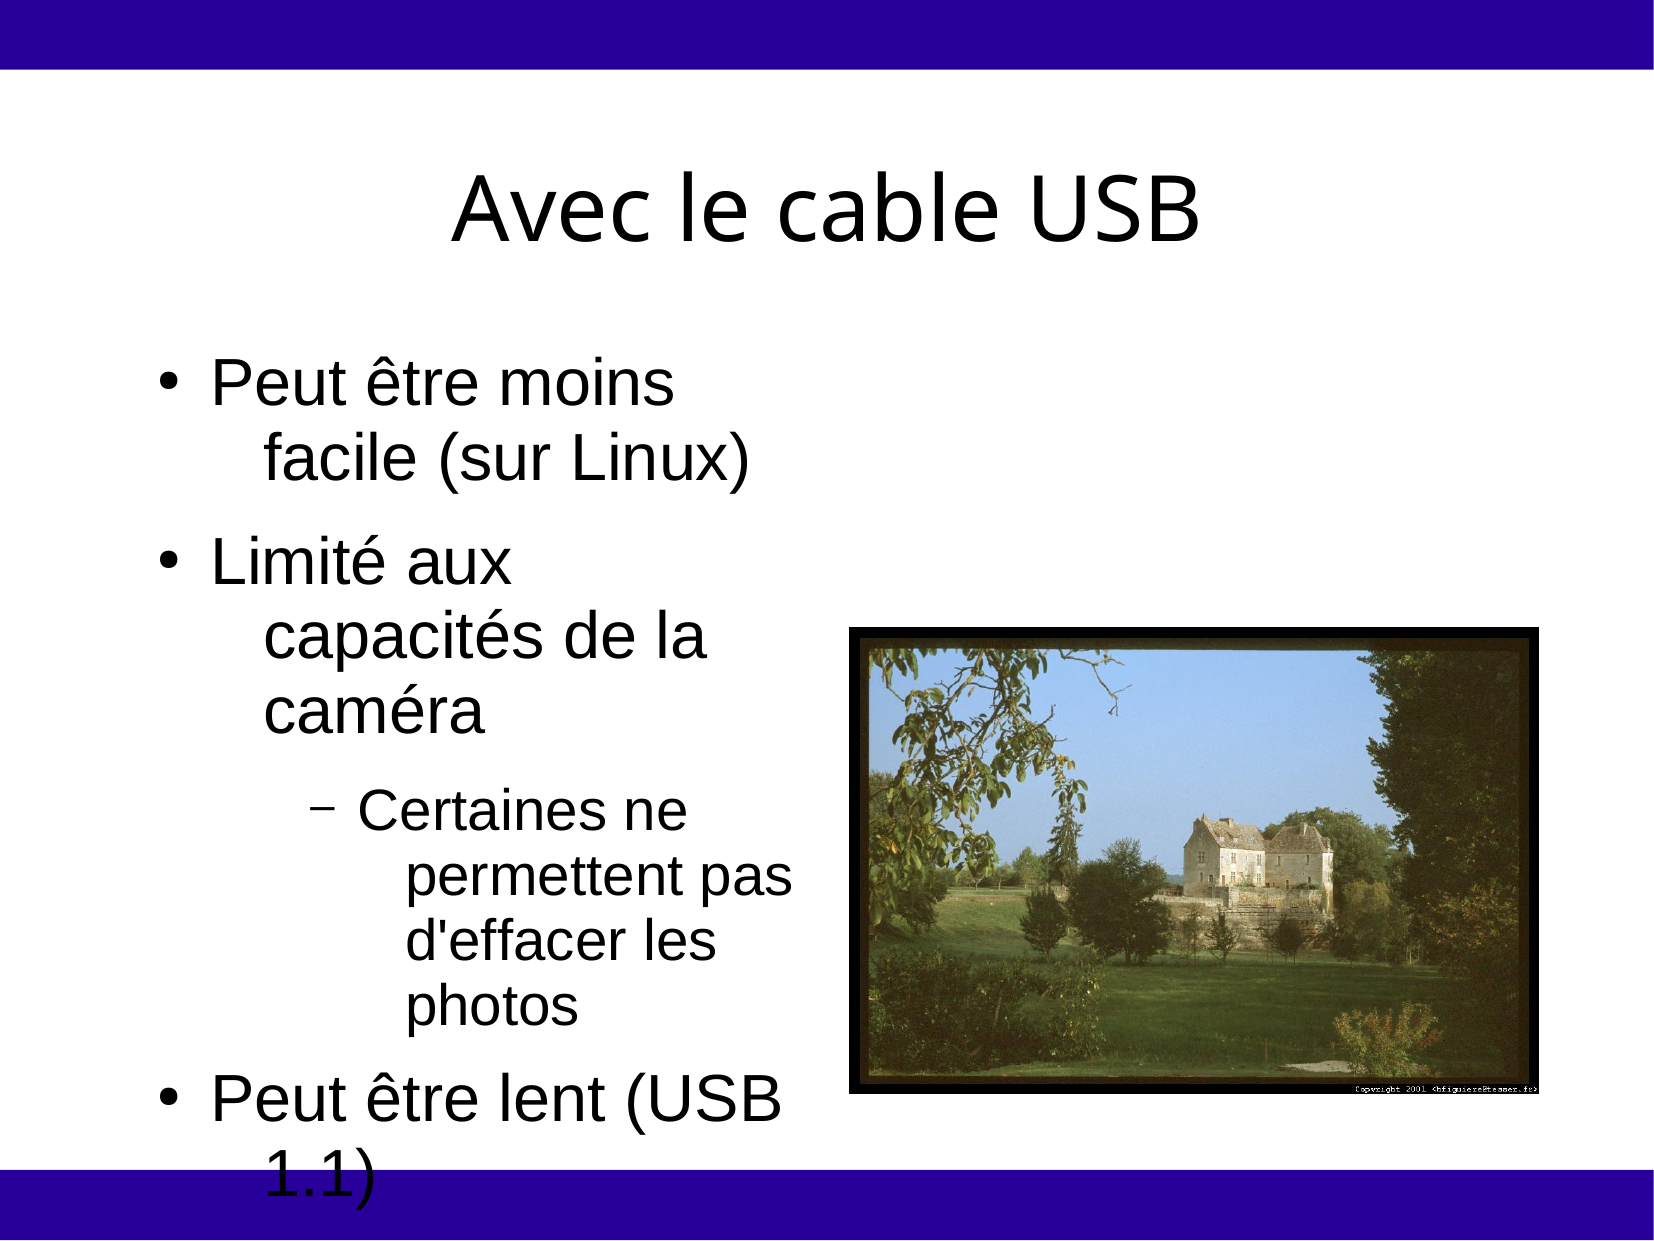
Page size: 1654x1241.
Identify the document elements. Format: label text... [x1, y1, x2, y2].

picture [849, 627, 1539, 1094]
title Avec le cable USB [121, 102, 1534, 311]
list Peut être moins facile (sur Linux) Limité aux capacités de la caméra Certaines ne permettent pas d'effacer les photos Peut être lent (USB 1.1) [121, 344, 811, 1144]
